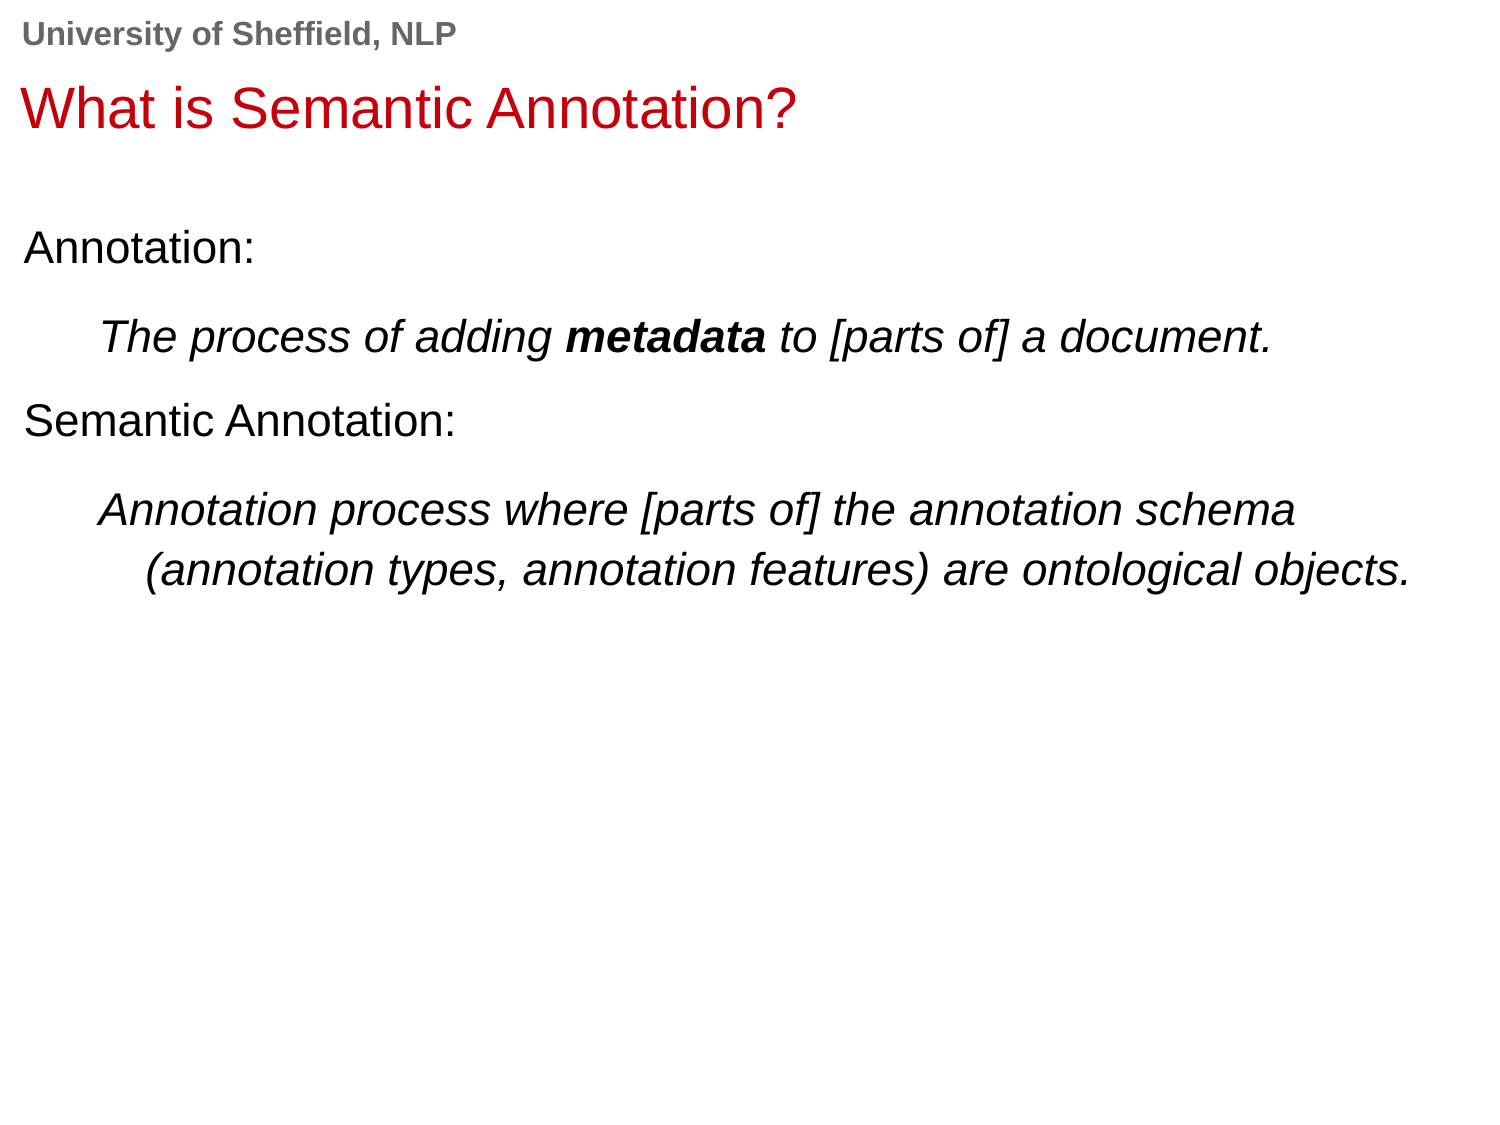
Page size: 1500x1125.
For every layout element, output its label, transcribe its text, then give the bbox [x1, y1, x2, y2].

list Annotation: The process of adding metadata to [parts of] a document. Semantic Annotation: Annotation process where [parts of] the annotation schema (annotation types, annotation features) are ontological objects. [23, 212, 1477, 1063]
title What is Semantic Annotation? [20, 45, 1239, 166]
